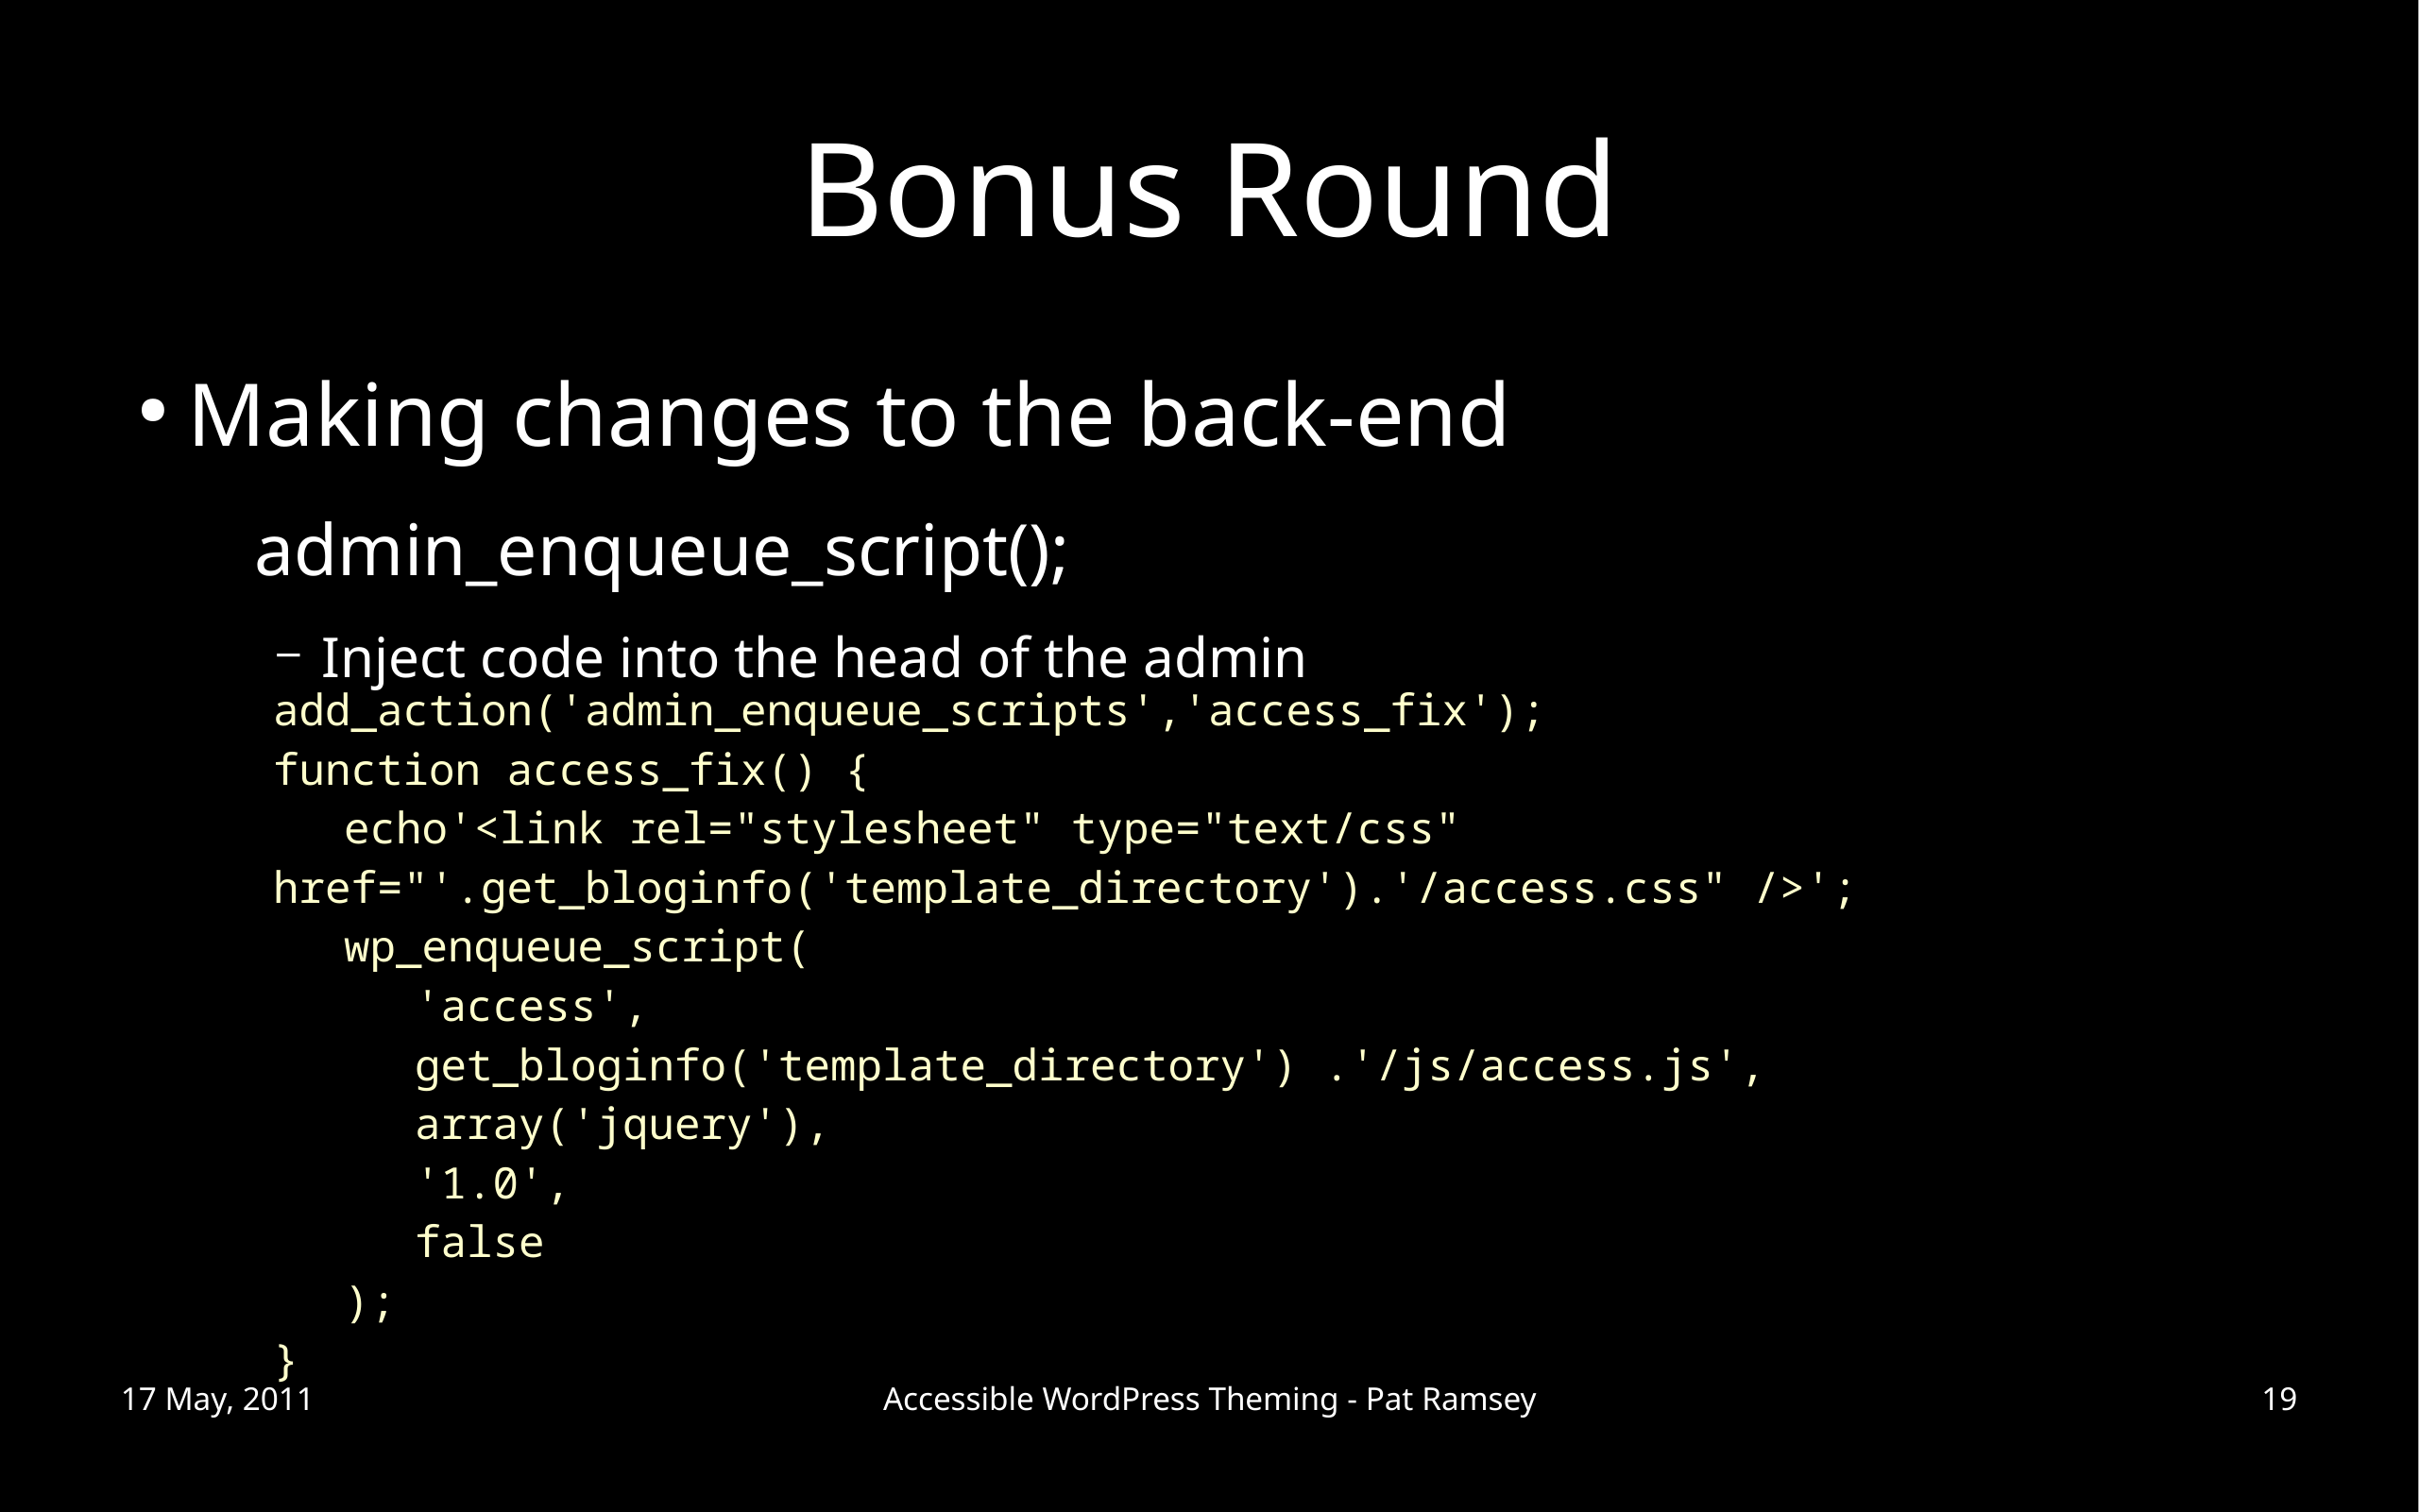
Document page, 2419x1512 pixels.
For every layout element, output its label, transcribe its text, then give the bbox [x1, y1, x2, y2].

list Making changes to the back-end admin_enqueue_script(); Inject code into the head of the admin [120, 353, 2298, 709]
title Bonus Round [120, 67, 2298, 306]
text_box add_action('admin_enqueue_scripts','access_fix'); function access_fix() { echo'<link rel="stylesheet" type="text/css" href="'.get_bloginfo('template_directory').'/access.css" />'; wp_enqueue_script( 'access', get_bloginfo('template_directory') .'/js/access.js', array('jquery'), '1.0', false ); } [259, 672, 2172, 1347]
